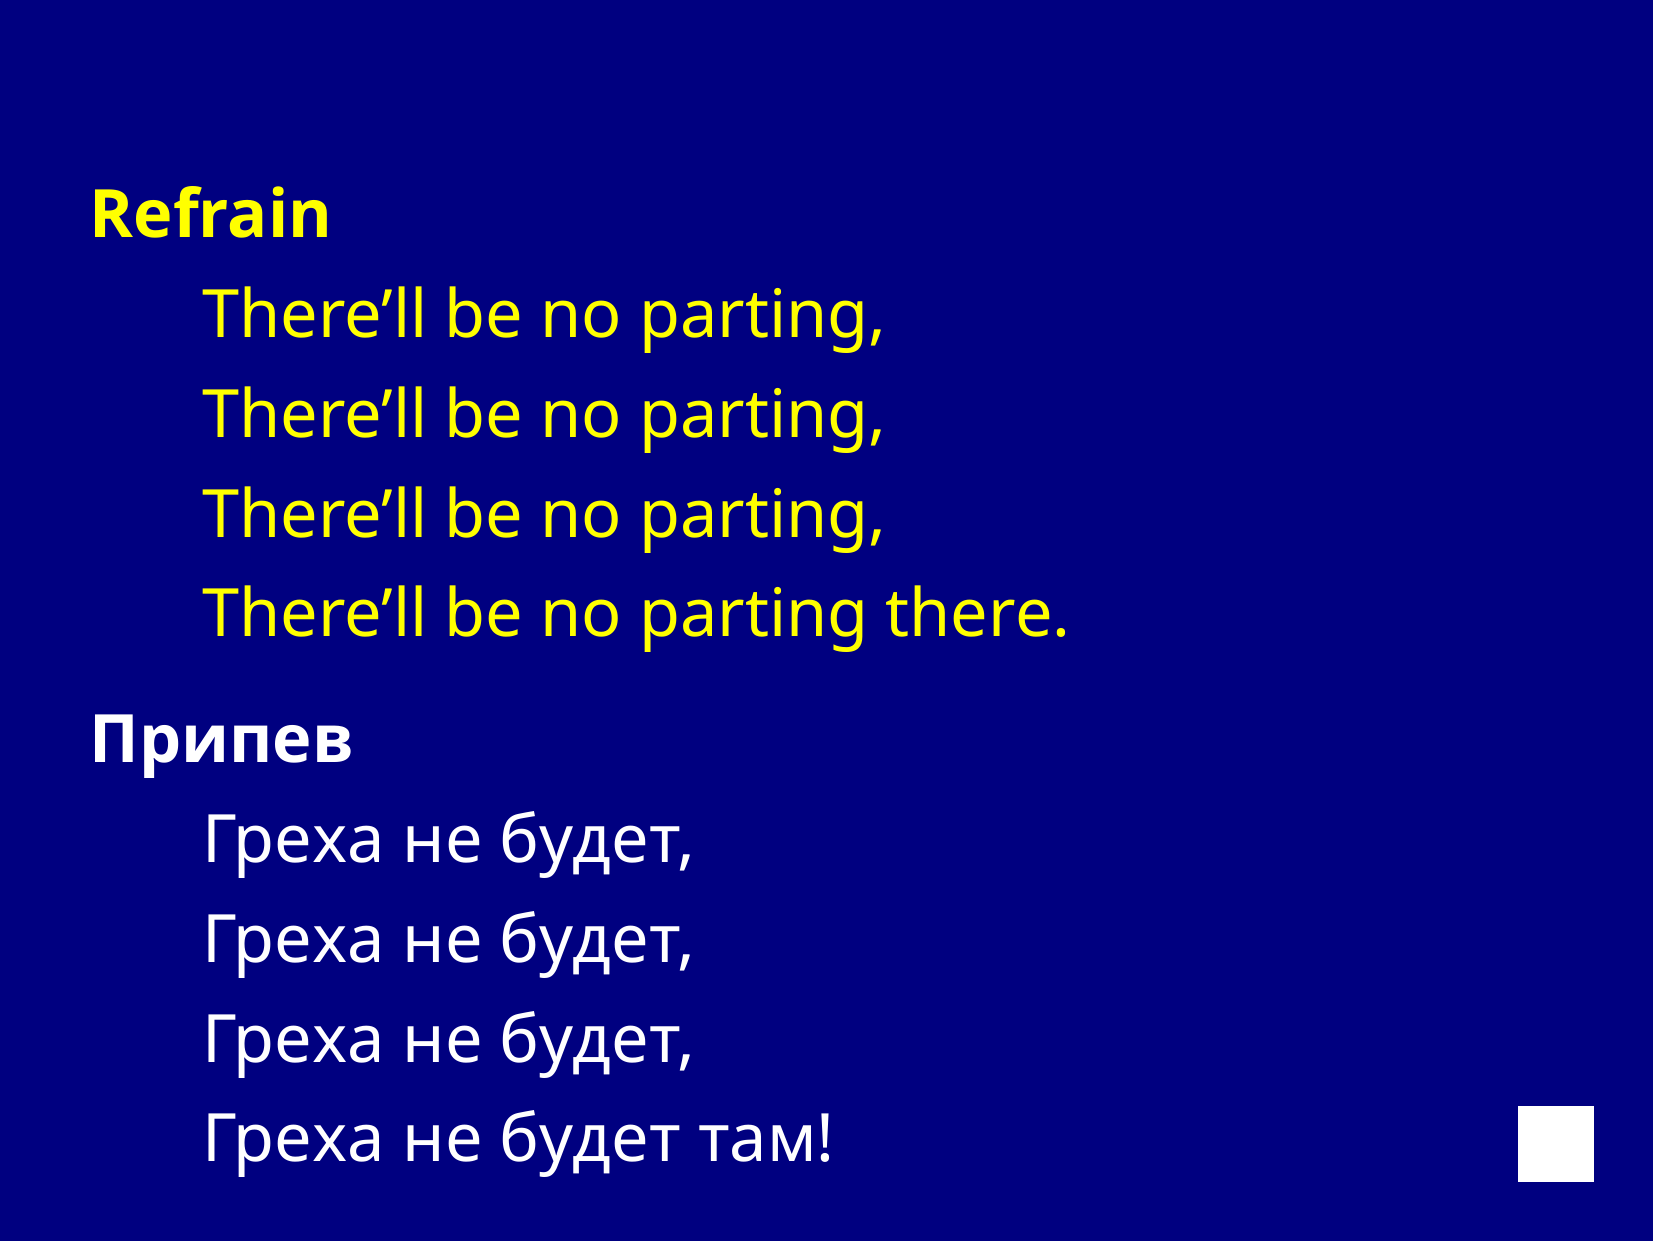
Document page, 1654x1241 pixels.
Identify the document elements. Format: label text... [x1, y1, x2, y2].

text_box [1518, 1106, 1594, 1182]
text_box Припев Греха не будет, Греха не будет, Греха не будет, Греха не будет там! [75, 675, 1576, 1163]
text_box Refrain There’ll be no parting, There’ll be no parting, There’ll be no parting, There’ll be no parting there. [75, 150, 1576, 638]
